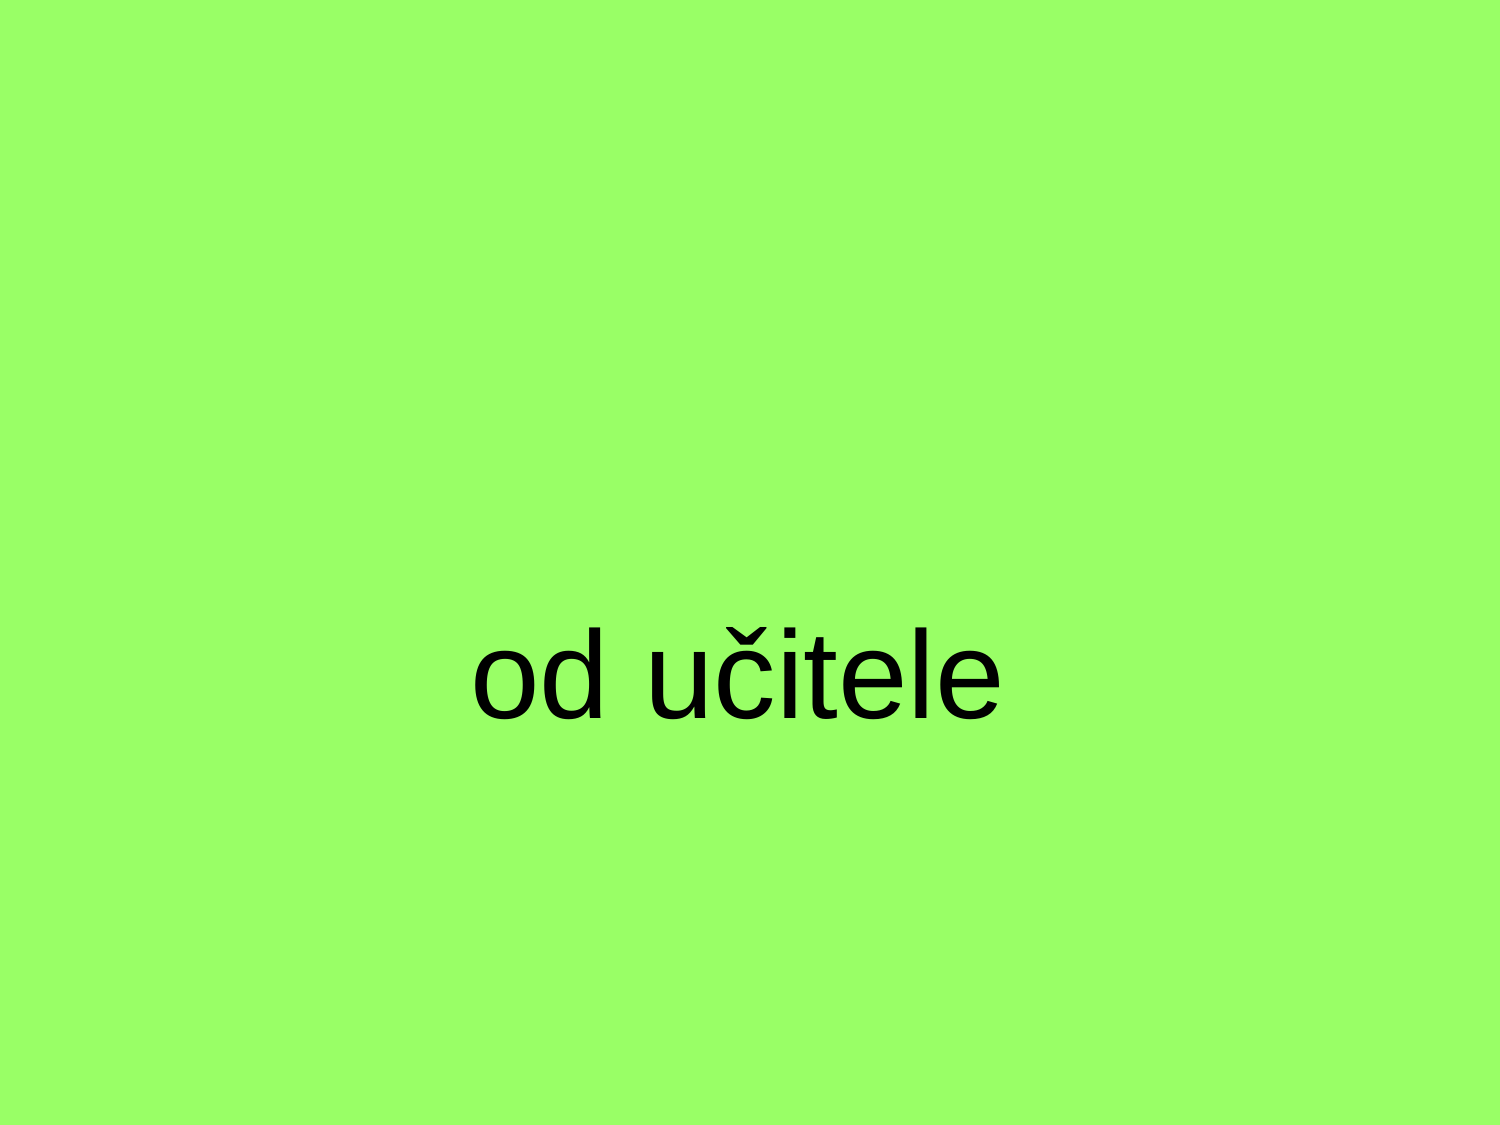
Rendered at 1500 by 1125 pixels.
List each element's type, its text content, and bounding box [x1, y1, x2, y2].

subtitle od učitele [76, 586, 1400, 921]
